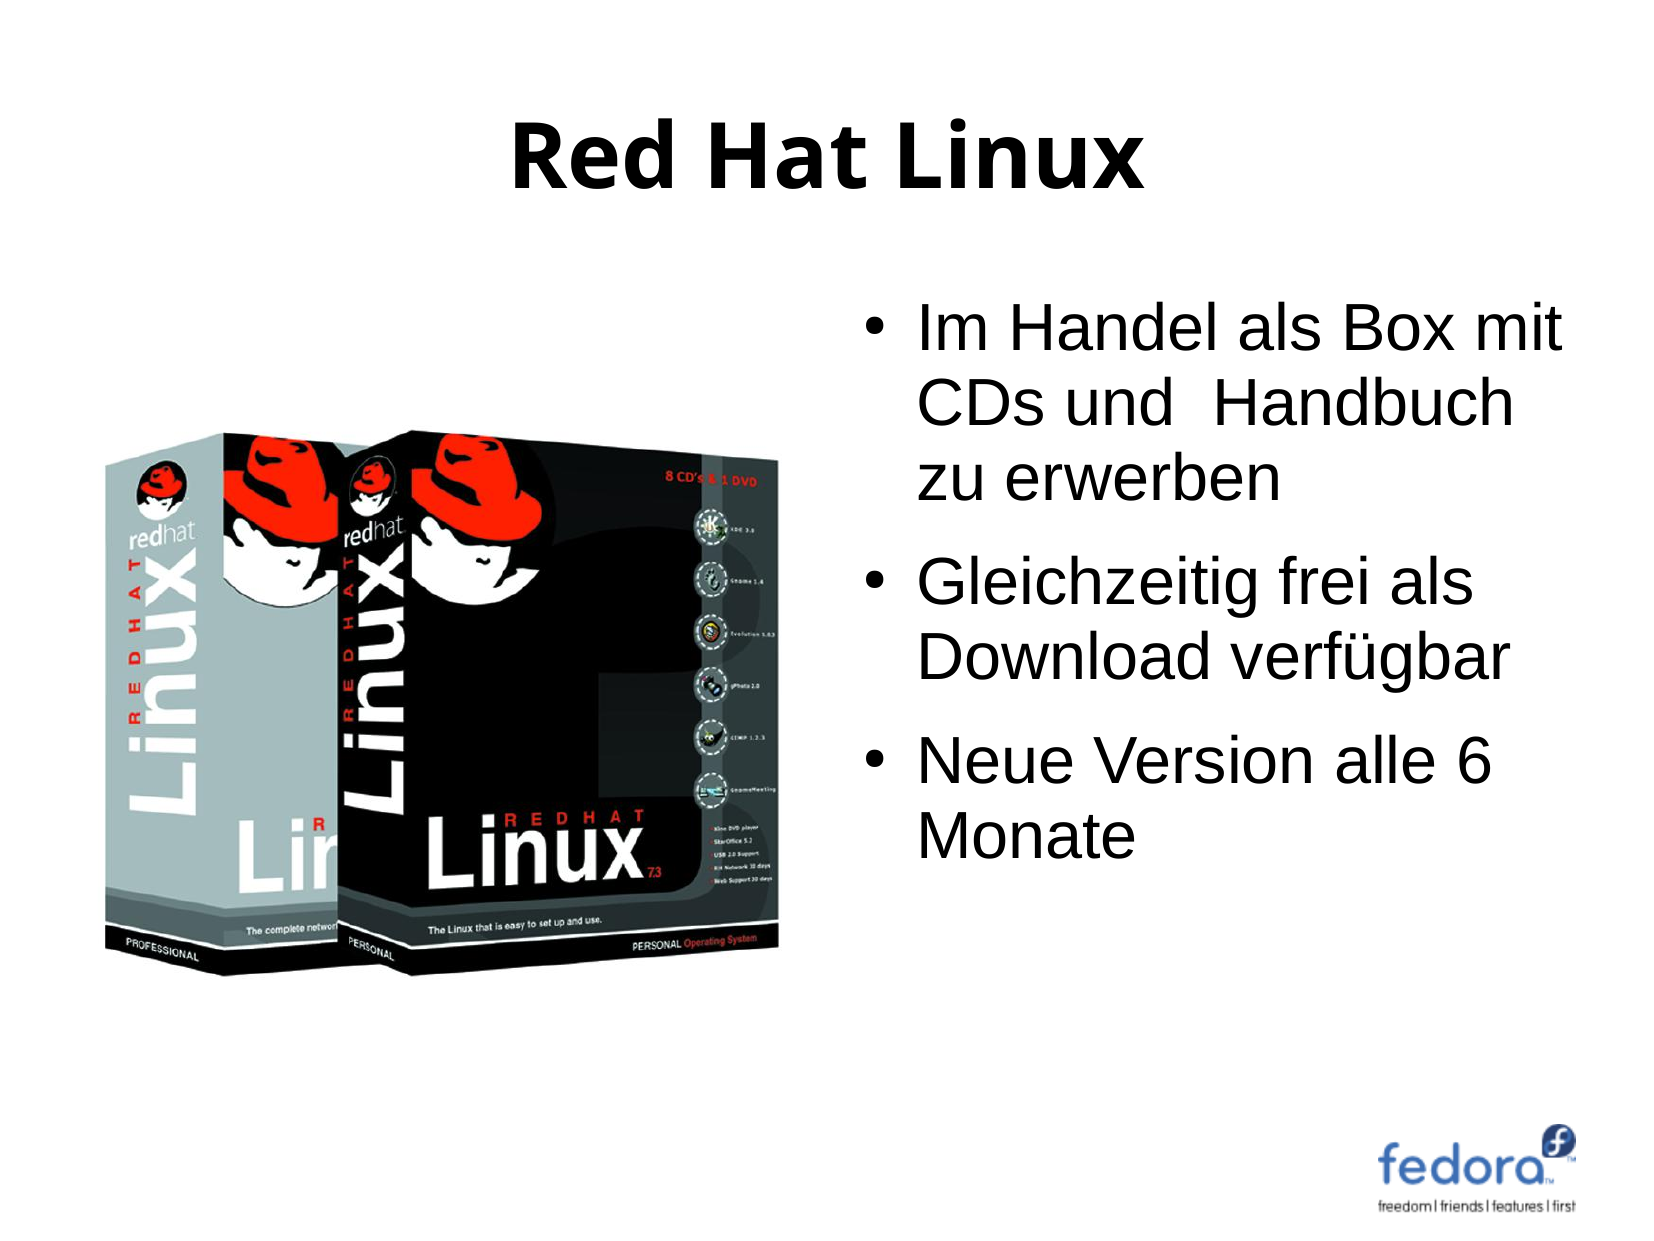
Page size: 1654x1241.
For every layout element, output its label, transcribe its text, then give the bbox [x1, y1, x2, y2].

picture [82, 417, 809, 982]
list Im Handel als Box mit CDs und Handbuch zu erwerben Gleichzeitig frei als Download verfügbar Neue Version alle 6 Monate [845, 290, 1572, 1094]
title Red Hat Linux [82, 49, 1571, 257]
picture [1378, 1124, 1576, 1214]
